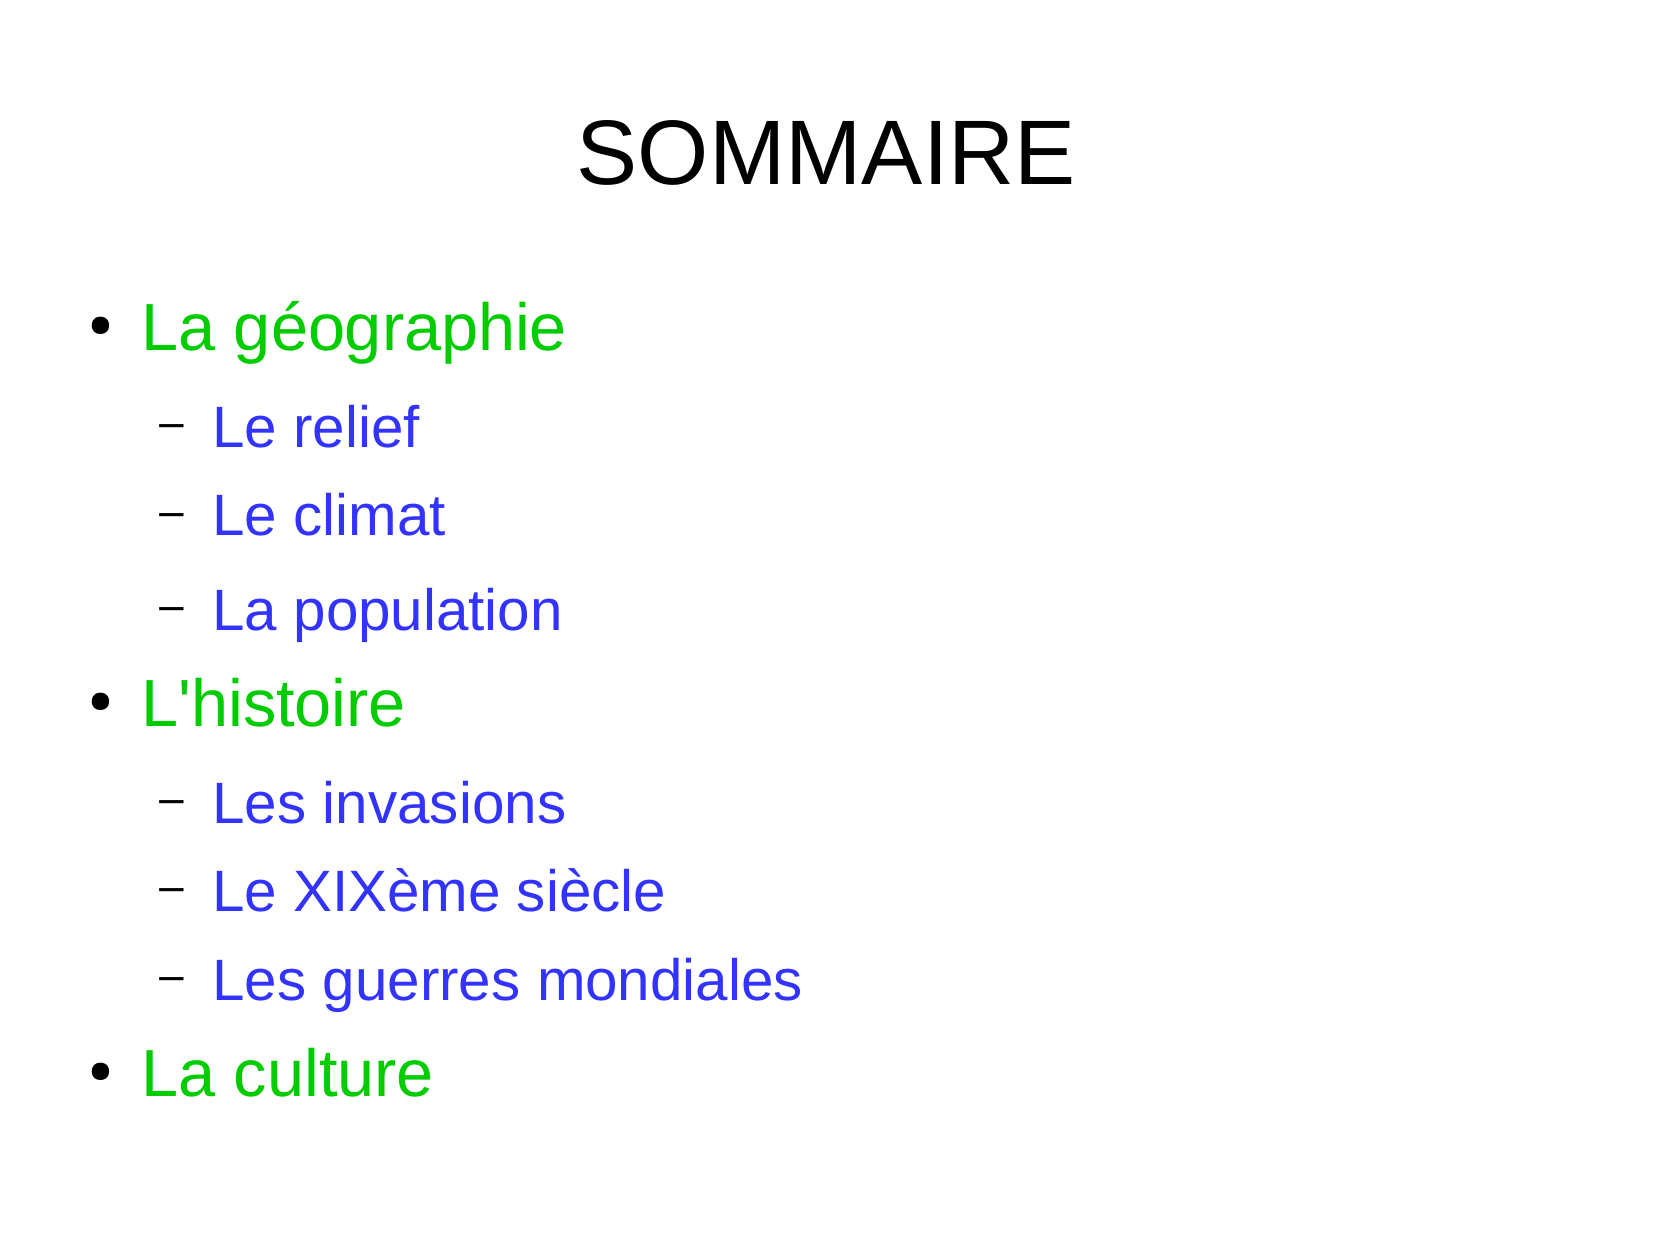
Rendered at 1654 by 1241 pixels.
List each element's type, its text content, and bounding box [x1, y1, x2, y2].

list La géographie Le relief Le climat La population L'histoire Les invasions Le XIXème siècle Les guerres mondiales La culture [70, 290, 1559, 1110]
title SOMMAIRE [82, 49, 1571, 257]
